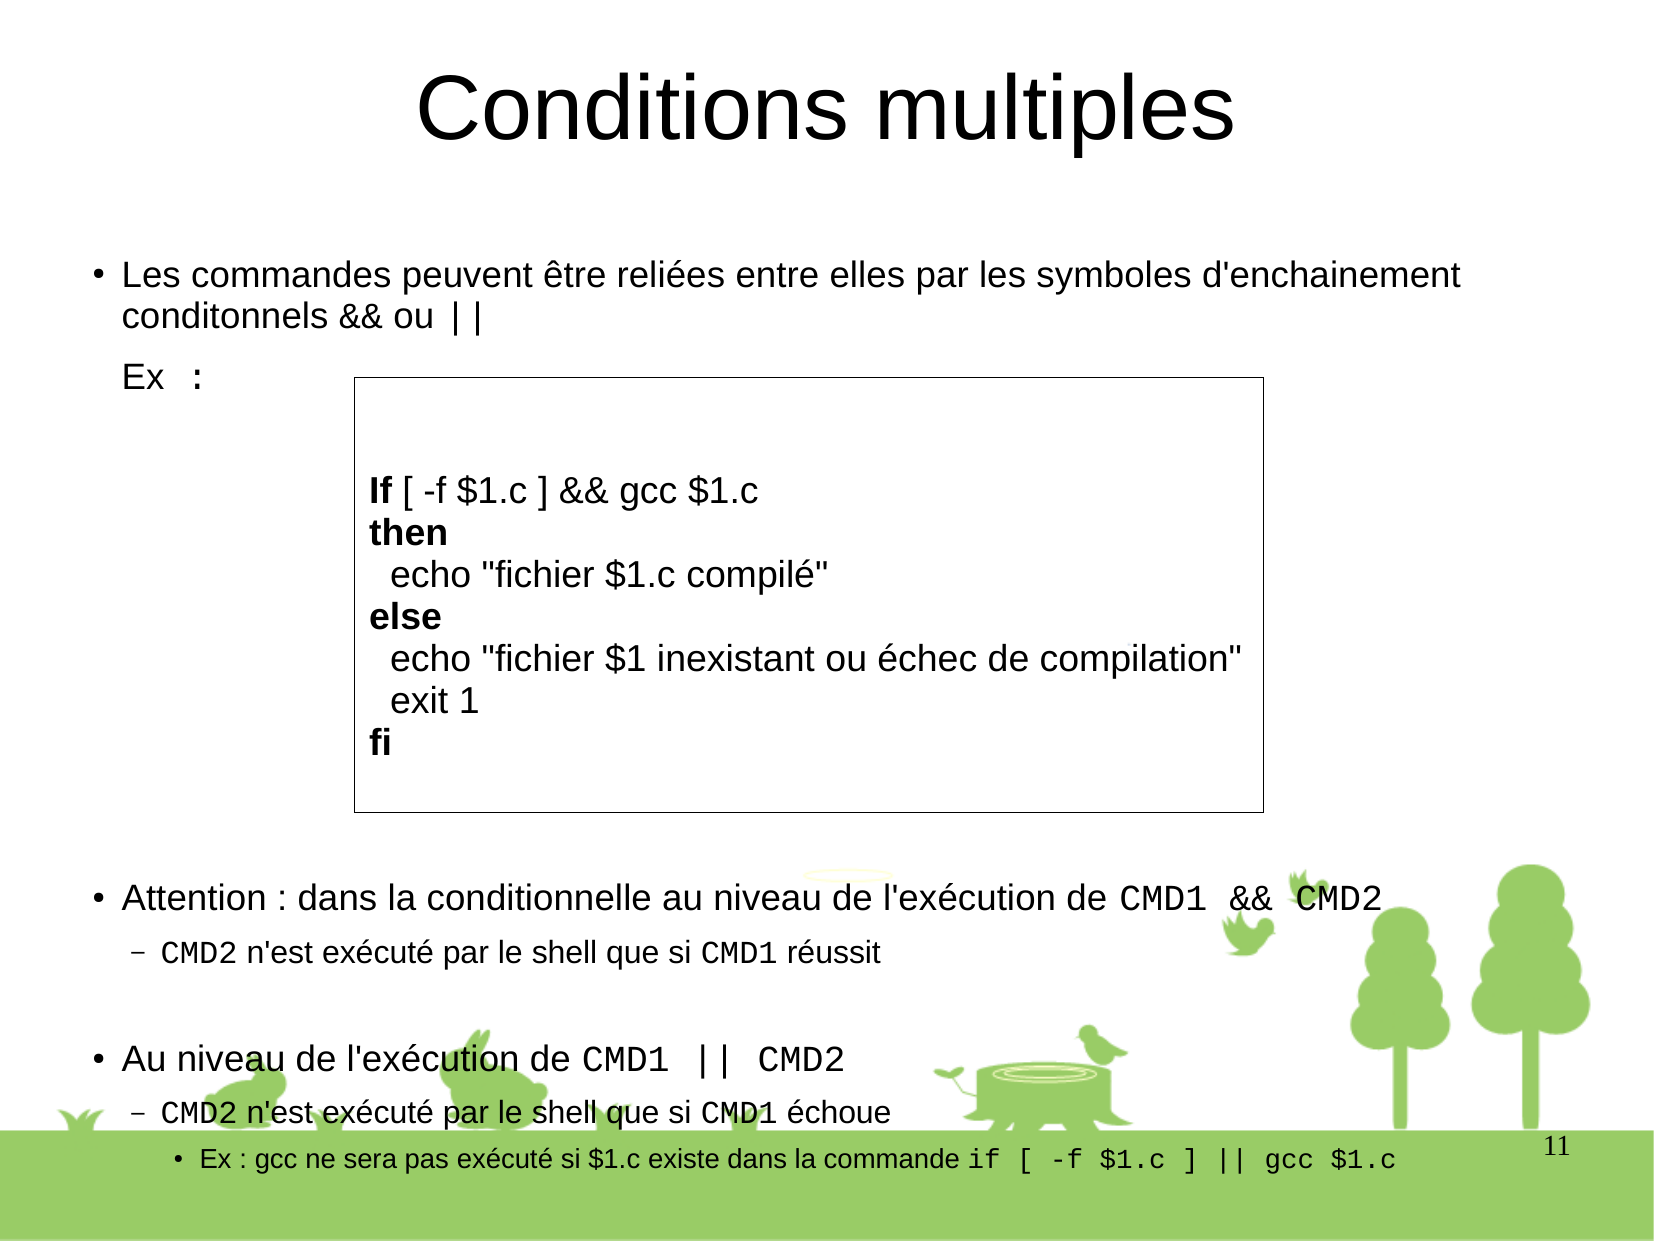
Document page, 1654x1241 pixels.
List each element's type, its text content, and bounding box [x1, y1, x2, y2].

title Conditions multiples [82, 49, 1571, 166]
picture [0, 0, 1654, 1241]
text_box If [ -f $1.c ] && gcc $1.c then echo "fichier $1.c compilé" else echo "fichier $1 inexistant ou échec de compilation" exit 1 fi [354, 377, 1264, 813]
list Les commandes peuvent être reliées entre elles par les symboles d'enchainement conditonnels && ou || Ex : Attention : dans la conditionnelle au niveau de l'exécution de CMD1 && CMD2 CMD2 n'est exécuté par le shell que si CMD1 réussit Au niveau de l'exécution de CMD1 || CMD2 CMD2 n'est exécuté par le shell que si CMD1 échoue Ex : gcc ne sera pas exécuté si $1.c existe dans la commande if [ -f $1.c ] || gcc $1.c [82, 254, 1538, 1193]
